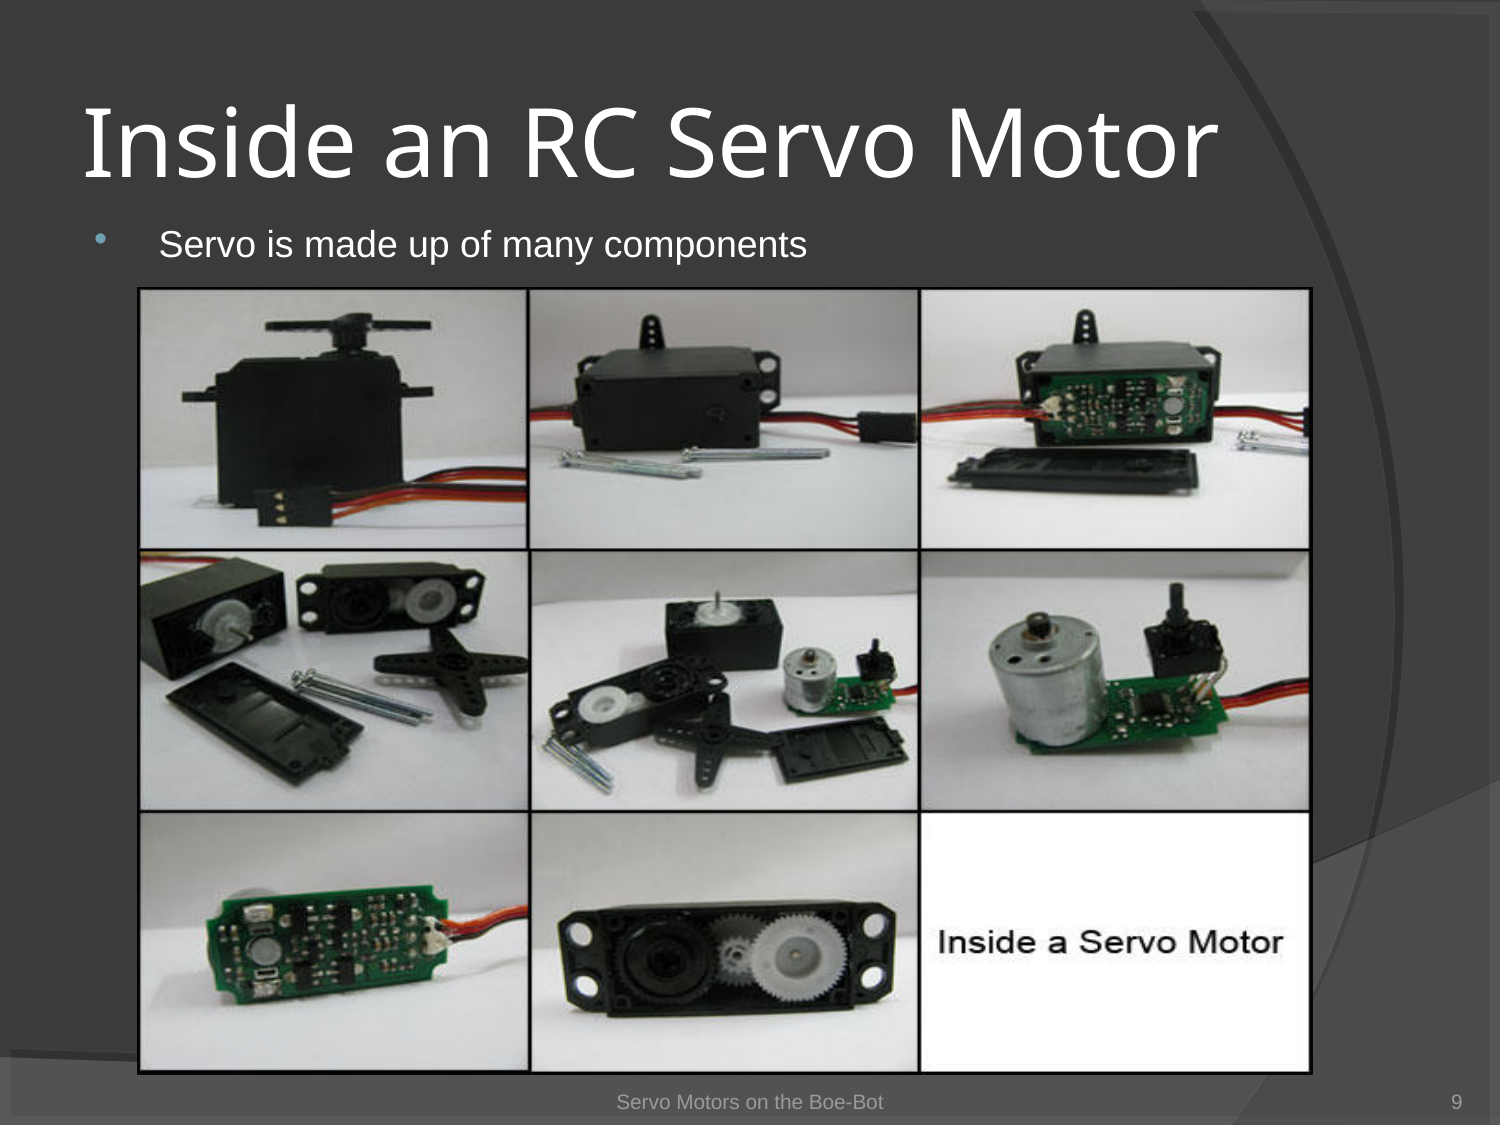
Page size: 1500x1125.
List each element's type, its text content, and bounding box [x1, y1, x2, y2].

text_box <number> [1337, 1053, 1463, 1114]
picture [137, 287, 1313, 1075]
text_box Servo Motors on the Boe-Bot [512, 1075, 988, 1114]
title Inside an RC Servo Motor [74, 45, 1300, 212]
list Servo is made up of many components [74, 212, 1445, 301]
